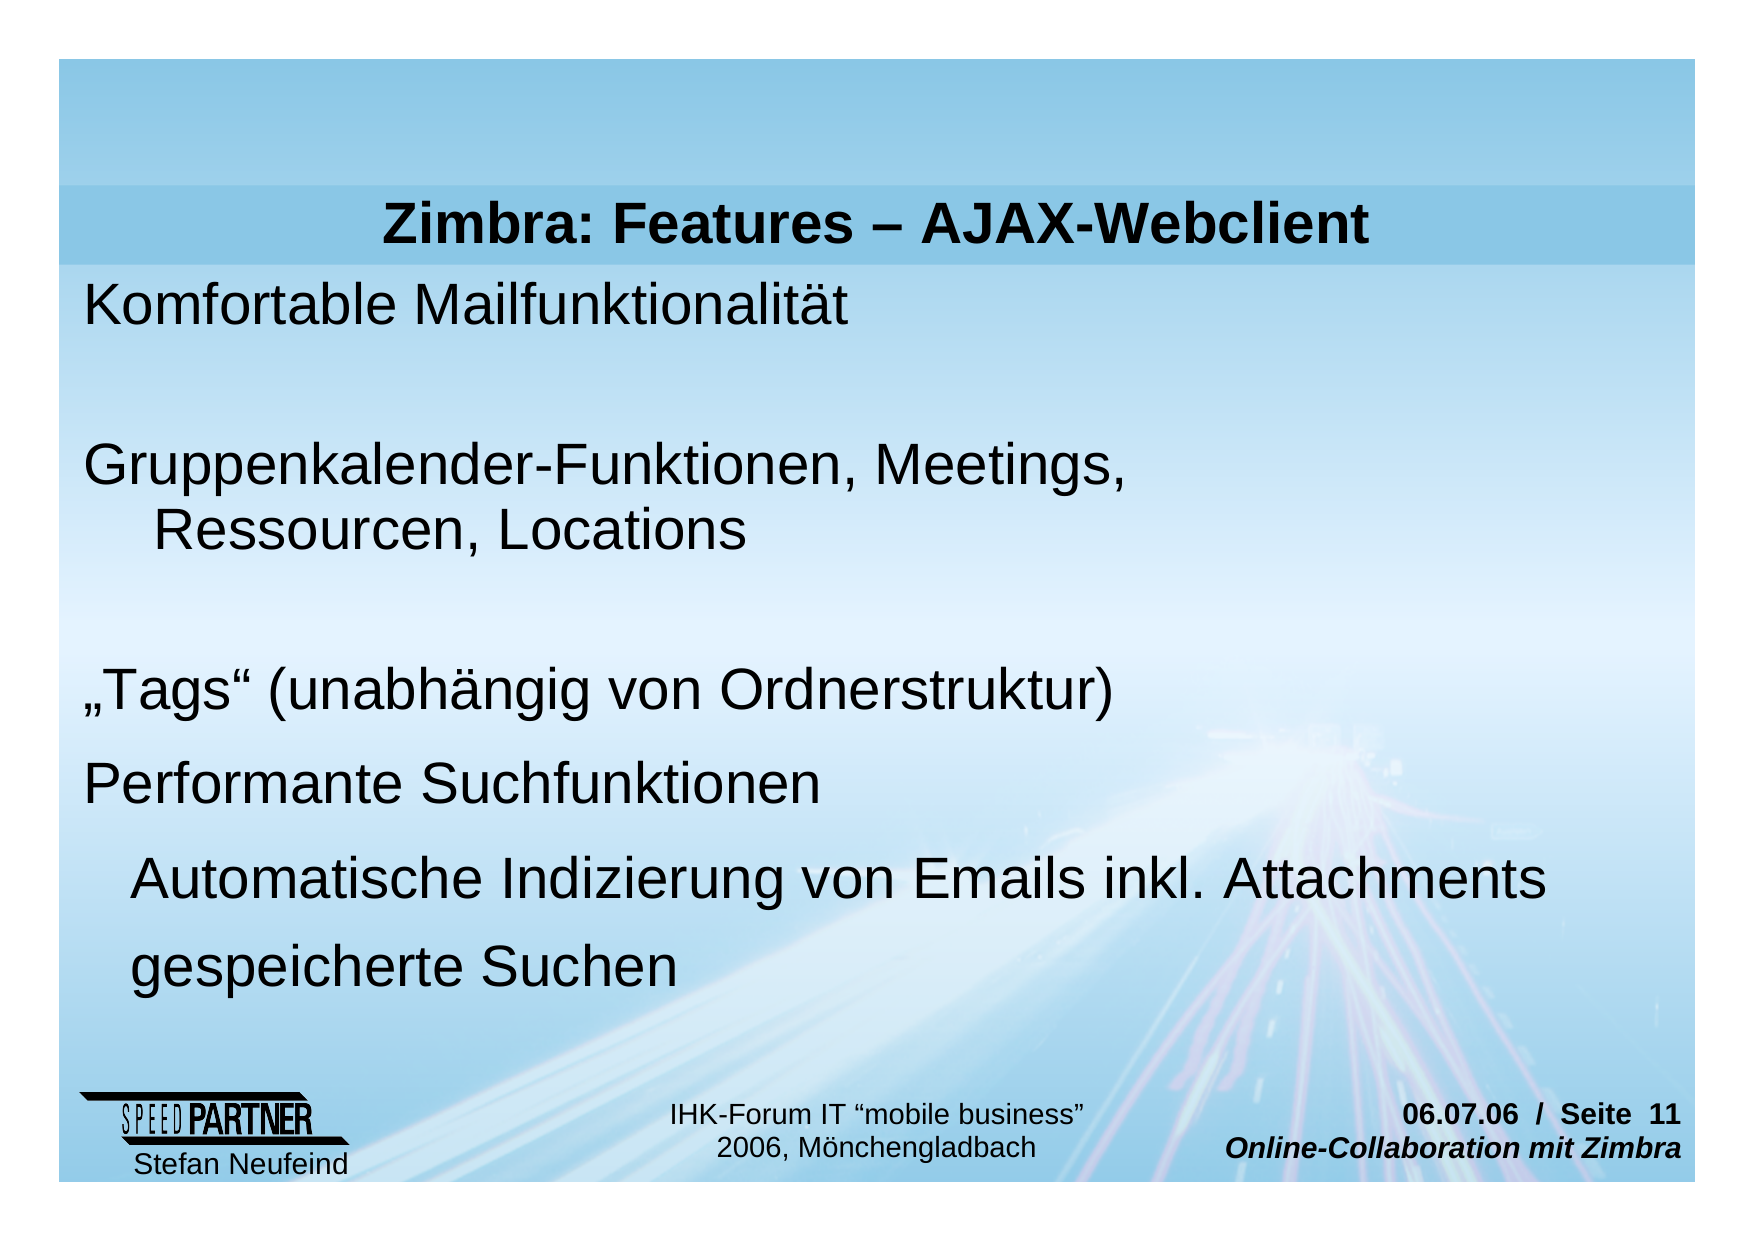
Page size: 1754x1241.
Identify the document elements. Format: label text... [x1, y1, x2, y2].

picture [59, 265, 1695, 1182]
list Komfortable Mailfunktionalität Gruppenkalender-Funktionen, Meetings, Ressourcen, Locations „Tags“ (unabhängig von Ordnerstruktur) Performante Suchfunktionen Automatische Indizierung von Emails inkl. Attachments gespeicherte Suchen [71, 272, 1695, 1055]
title Zimbra: Features – AJAX-Webclient [59, 190, 1695, 257]
picture [59, 59, 1695, 185]
